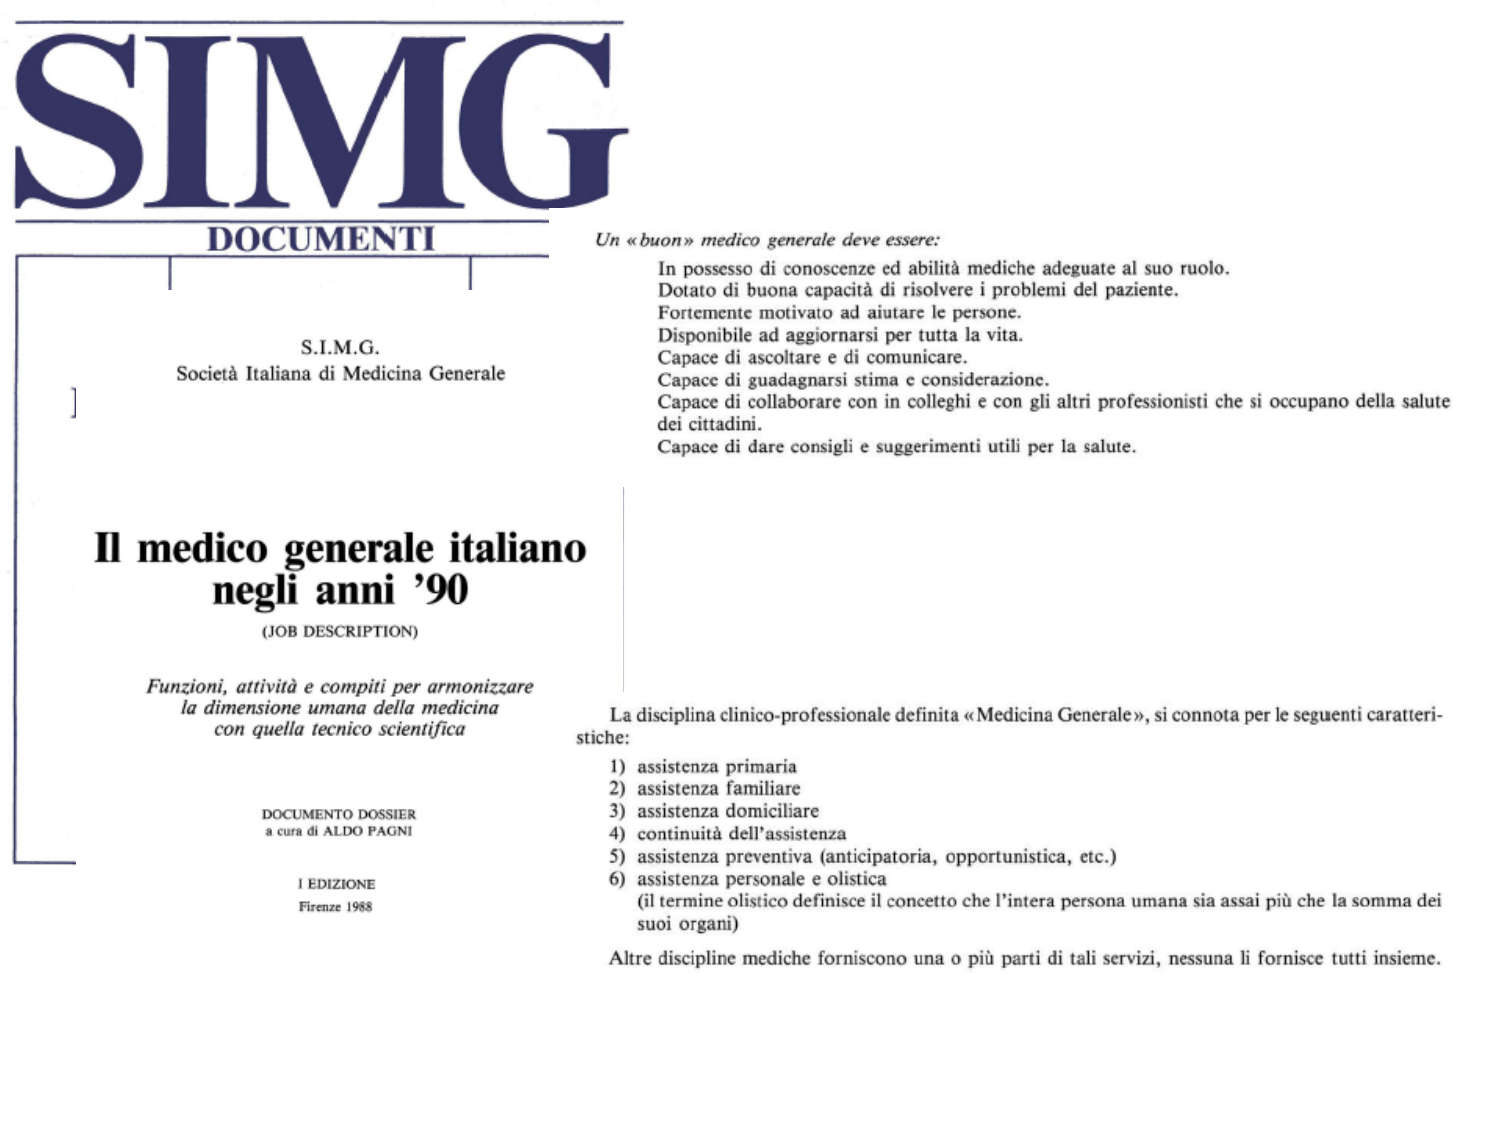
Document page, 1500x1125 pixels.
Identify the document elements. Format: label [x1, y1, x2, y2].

picture [0, 0, 1500, 1001]
